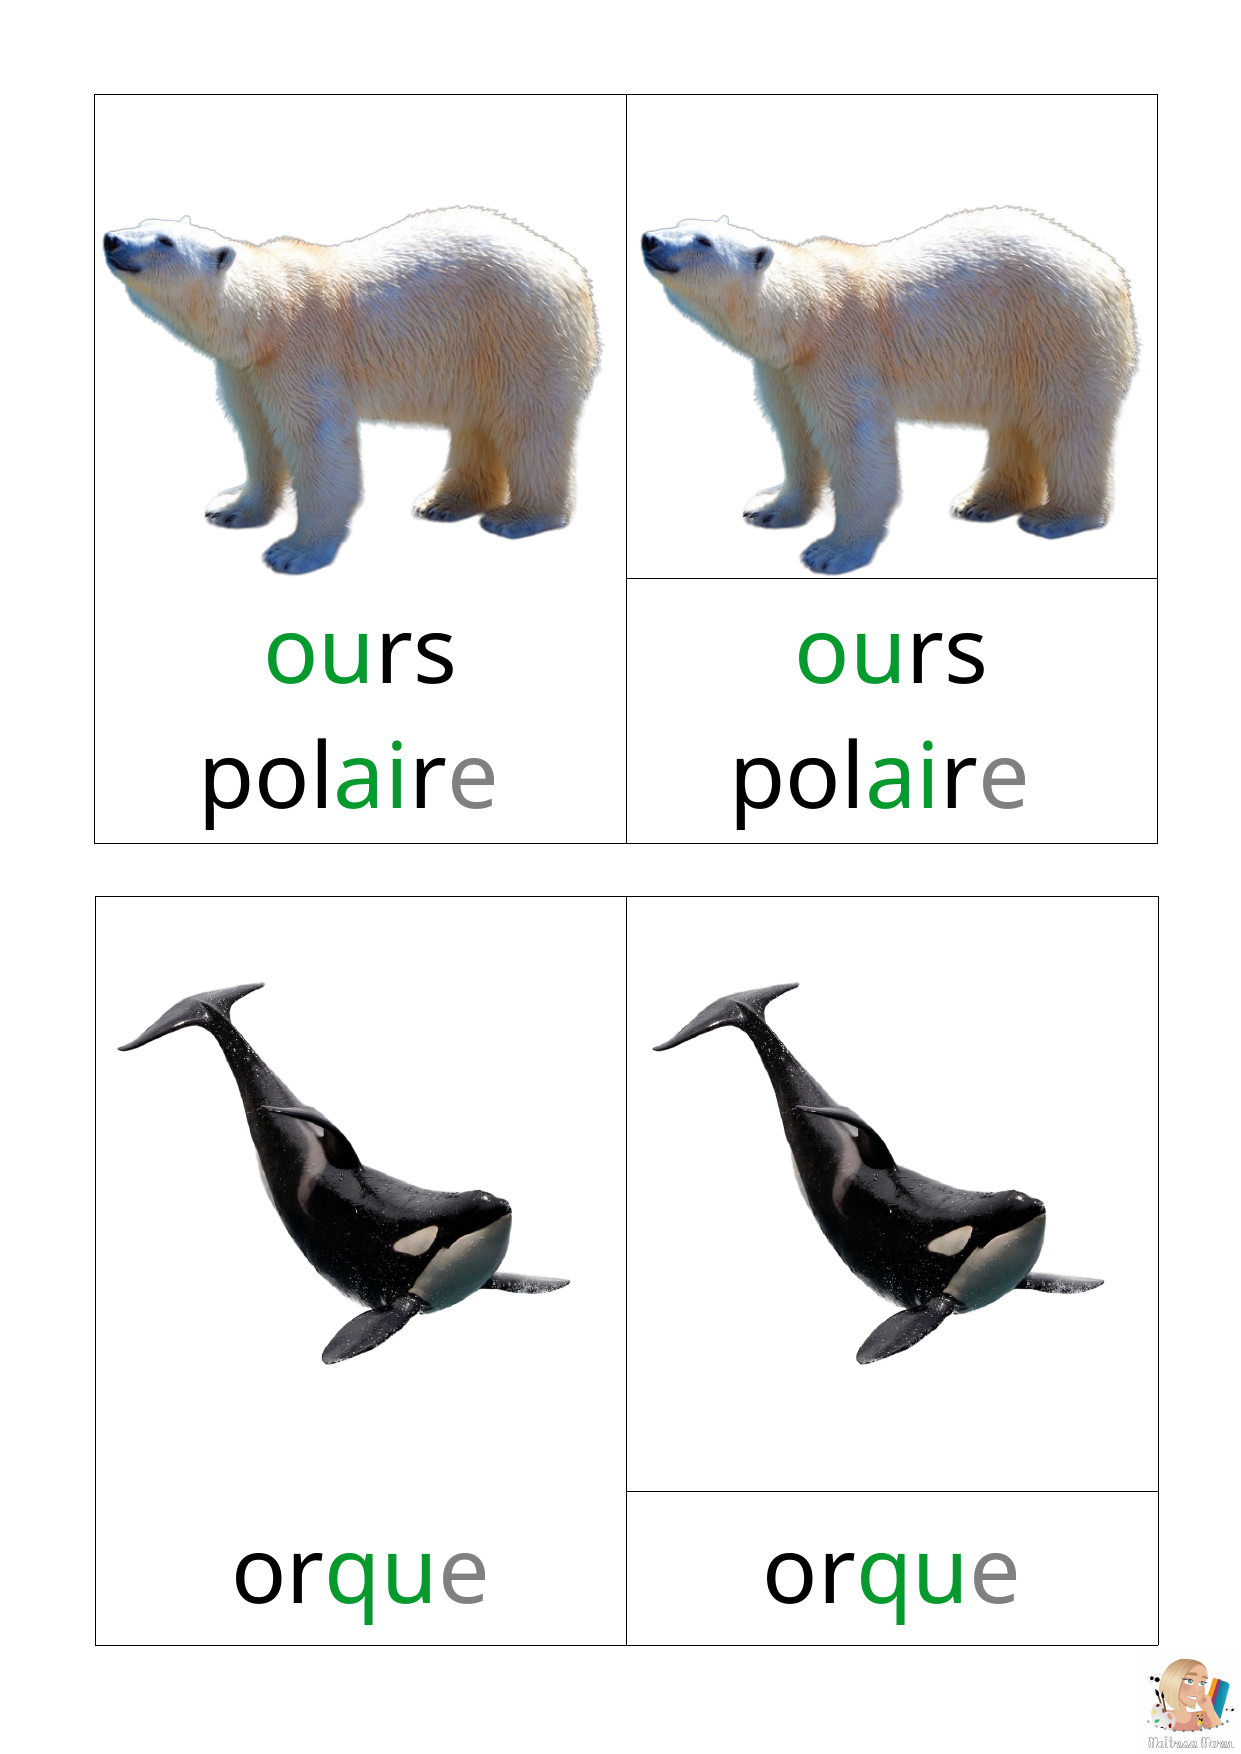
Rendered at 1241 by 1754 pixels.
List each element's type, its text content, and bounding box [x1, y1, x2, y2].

picture [79, 899, 603, 1465]
table_header [96, 897, 626, 1491]
picture [1139, 1653, 1241, 1754]
table_cell orque [627, 1492, 1158, 1645]
table_header [627, 897, 1158, 1491]
picture [5, 58, 1241, 624]
table_cell ours polaire [627, 624, 1157, 843]
picture [614, 899, 1137, 1465]
table_cell orque [96, 1491, 626, 1645]
table_cell ours polaire [95, 624, 626, 843]
